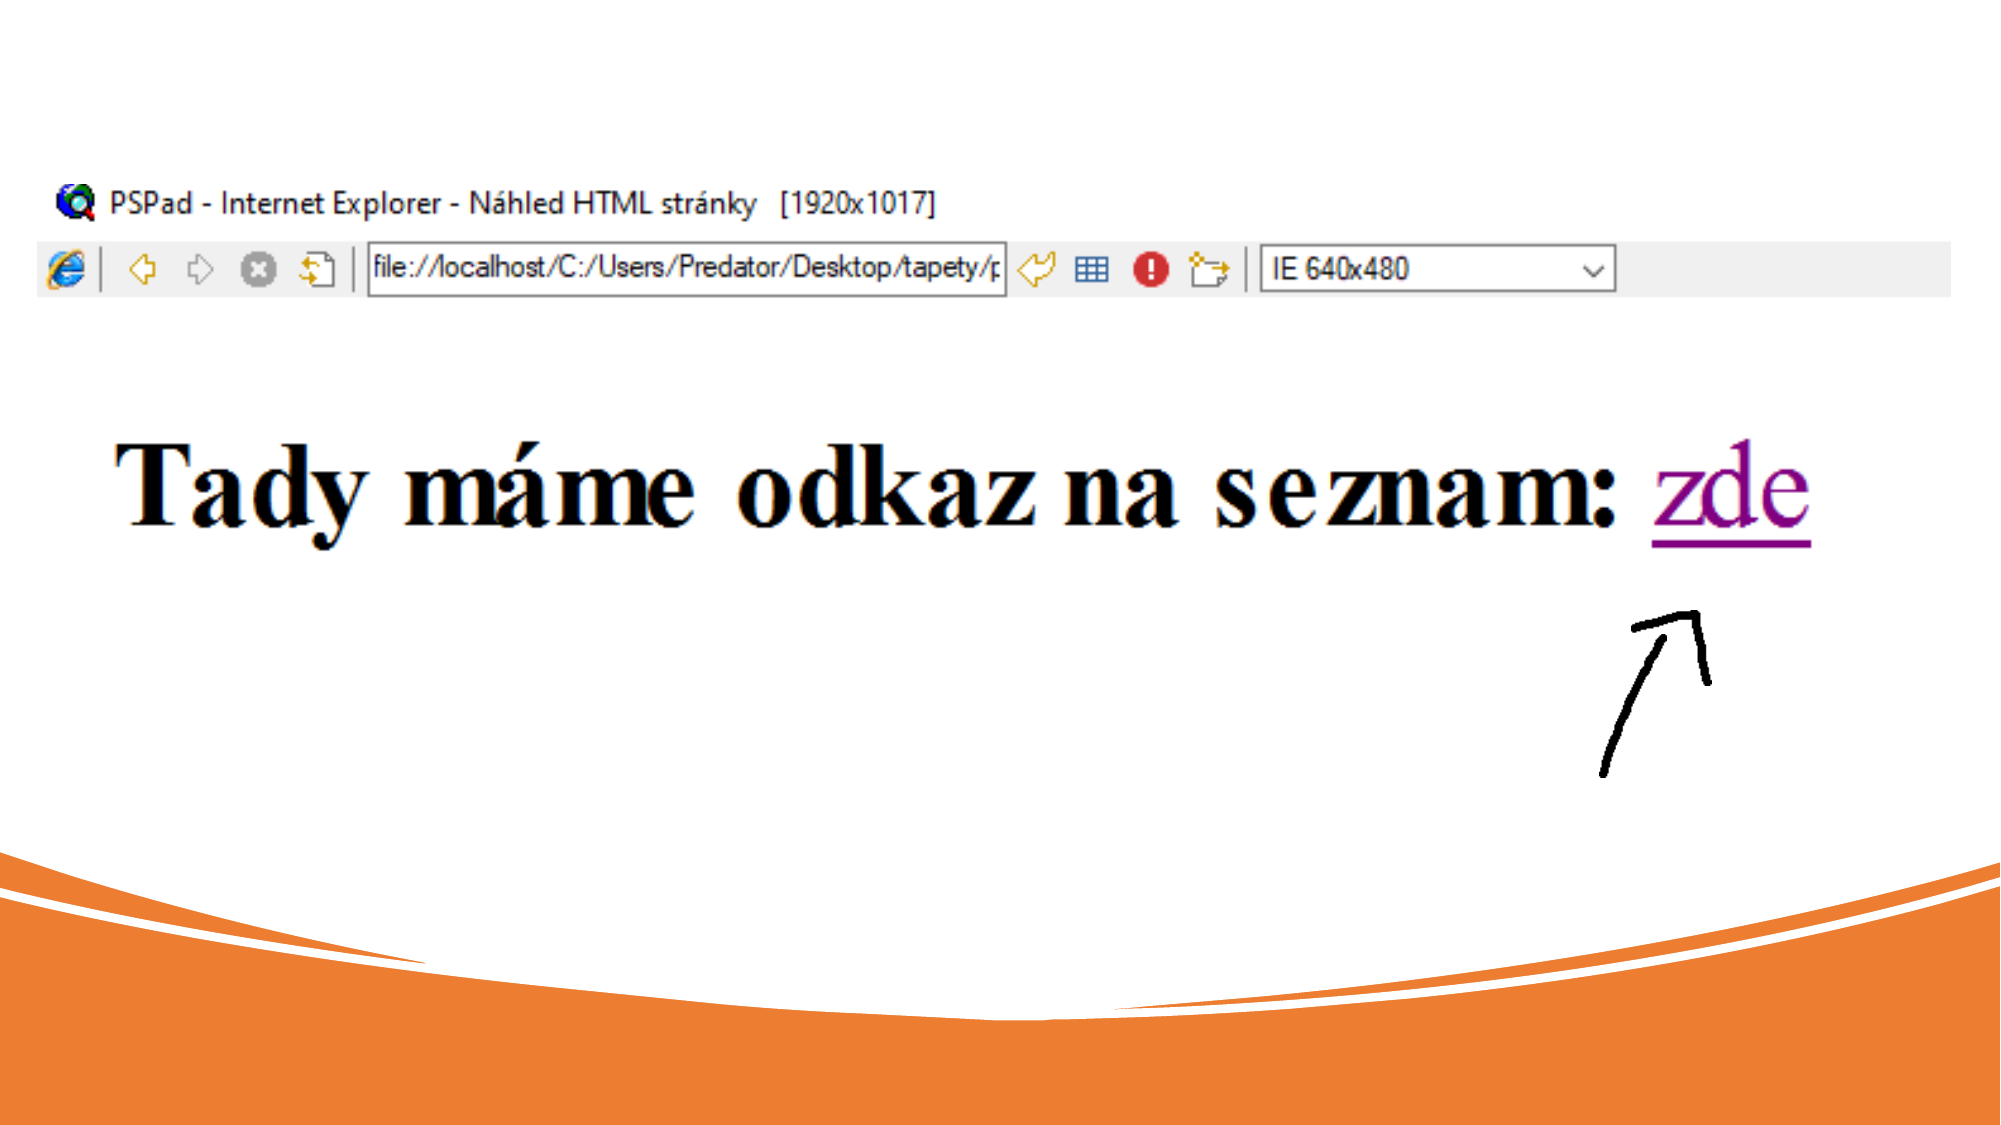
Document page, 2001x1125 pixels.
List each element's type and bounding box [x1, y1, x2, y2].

text_box [0, 0, 2000, 1125]
picture [37, 184, 1951, 778]
